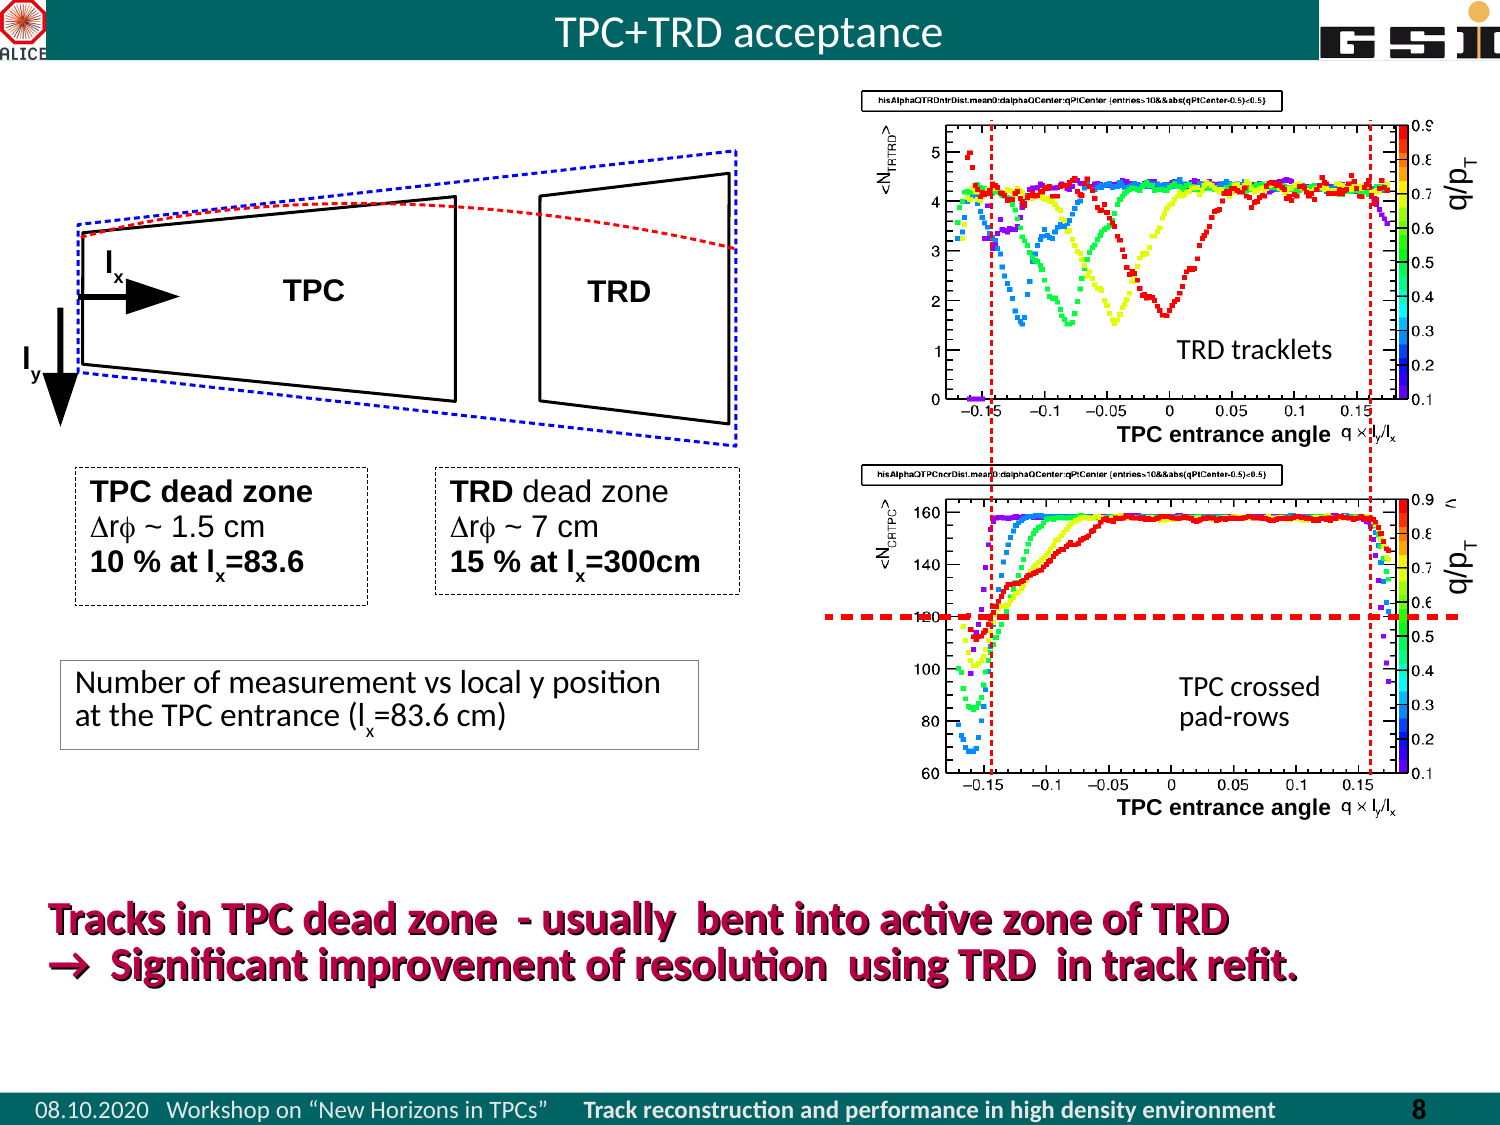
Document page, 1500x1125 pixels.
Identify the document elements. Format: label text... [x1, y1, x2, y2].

picture [0, 0, 46, 60]
text_box TRD tracklets [1161, 329, 1348, 375]
text_box TRD dead zone Drf ~ 7 cm 15 % at lx=300cm [435, 467, 740, 595]
text_box ly [7, 334, 56, 402]
picture [1424, 0, 1500, 60]
text_box TPC crossed pad-rows [1164, 667, 1351, 741]
text_box TPC [268, 265, 361, 315]
text_box TPC dead zone Drf ~ 1.5 cm 10 % at lx=83.6 [75, 467, 368, 606]
text_box TRD [572, 266, 676, 317]
text_box q/pT [1430, 507, 1489, 611]
text_box Tracks in TPC dead zone - usually bent into active zone of TRD → Significant improvement of resolution using TRD in track refit. [33, 891, 1366, 1051]
text_box lx [89, 237, 139, 305]
text_box TPC entrance angle [1102, 414, 1347, 455]
text_box Number of measurement vs local y position at the TPC entrance (lx=83.6 cm) [60, 660, 699, 750]
picture [856, 89, 1456, 454]
text_box q/pT [1430, 124, 1489, 227]
title TPC+TRD acceptance [75, 0, 1424, 68]
picture [856, 463, 1456, 828]
text_box TPC entrance angle [1102, 787, 1347, 829]
